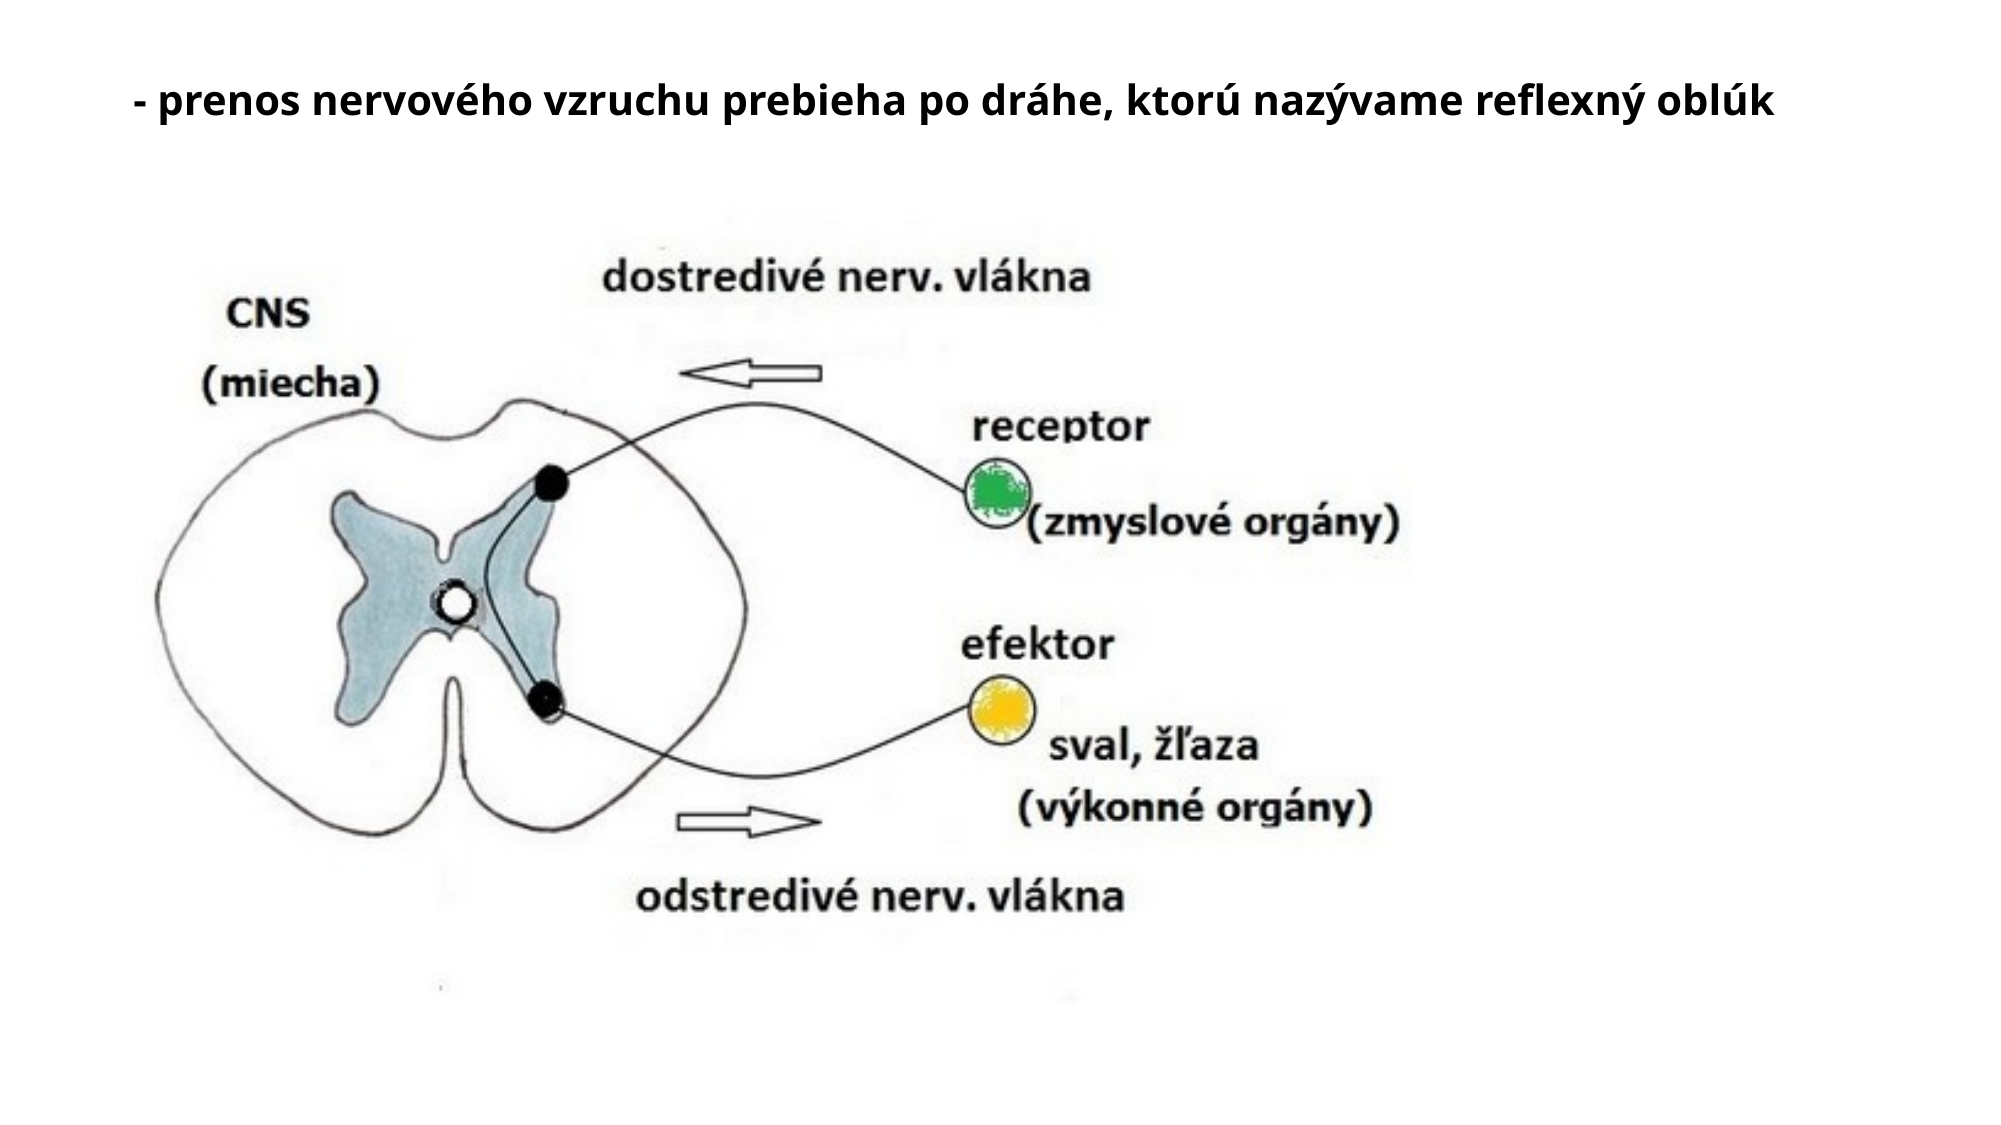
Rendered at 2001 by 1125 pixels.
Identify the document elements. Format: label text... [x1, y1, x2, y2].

picture [136, 206, 1412, 1006]
text_box - prenos nervového vzruchu prebieha po dráhe, ktorú nazývame reflexný oblúk [118, 66, 1884, 131]
